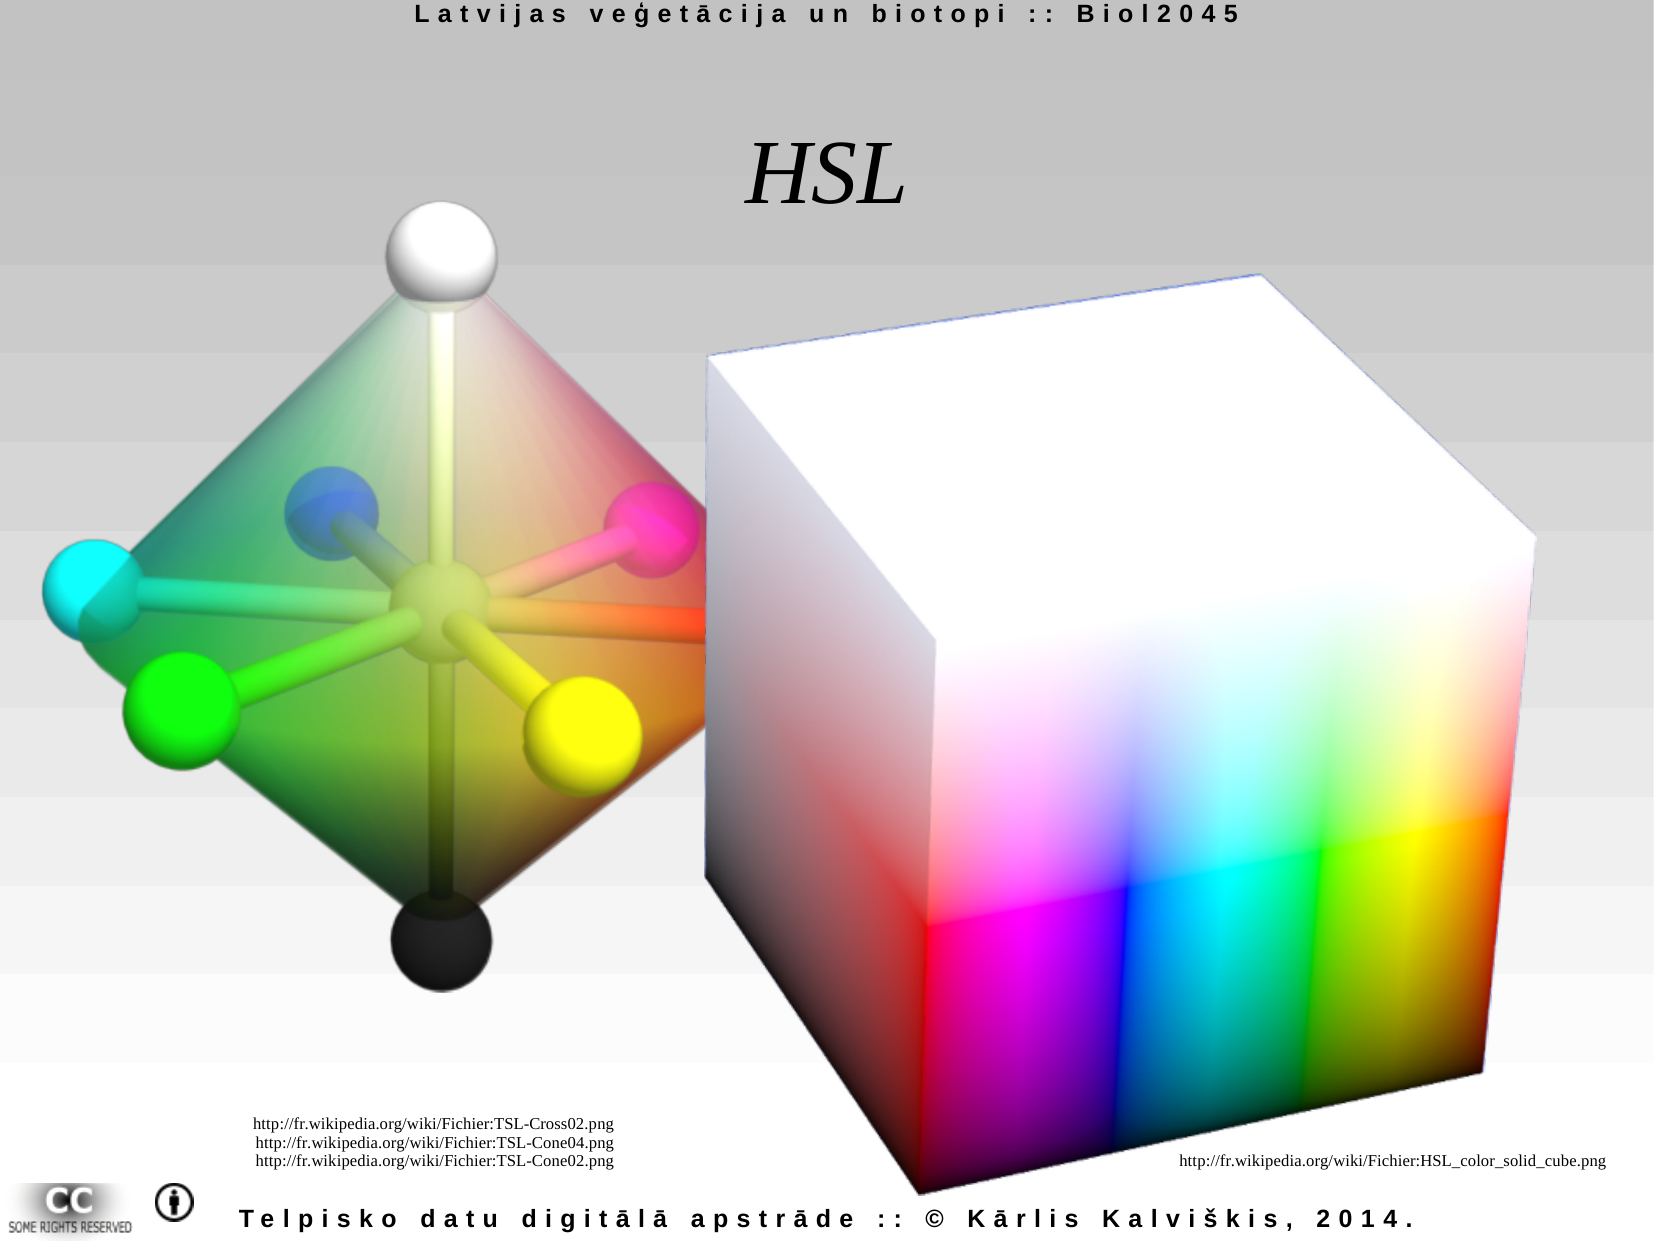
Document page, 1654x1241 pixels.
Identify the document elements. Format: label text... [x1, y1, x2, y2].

title HSL [29, 49, 1625, 296]
text_box http://fr.wikipedia.org/wiki/Fichier:TSL-Cross02.png http://fr.wikipedia.org/wiki/Fichier:TSL-Cone04.png http://fr.wikipedia.org/wiki/Fichier:TSL-Cone02.png [256, 1114, 615, 1171]
picture [0, 0, 1654, 1241]
text_box http://fr.wikipedia.org/wiki/Fichier:HSL_color_solid_cube.png [1537, 1151, 1608, 1171]
